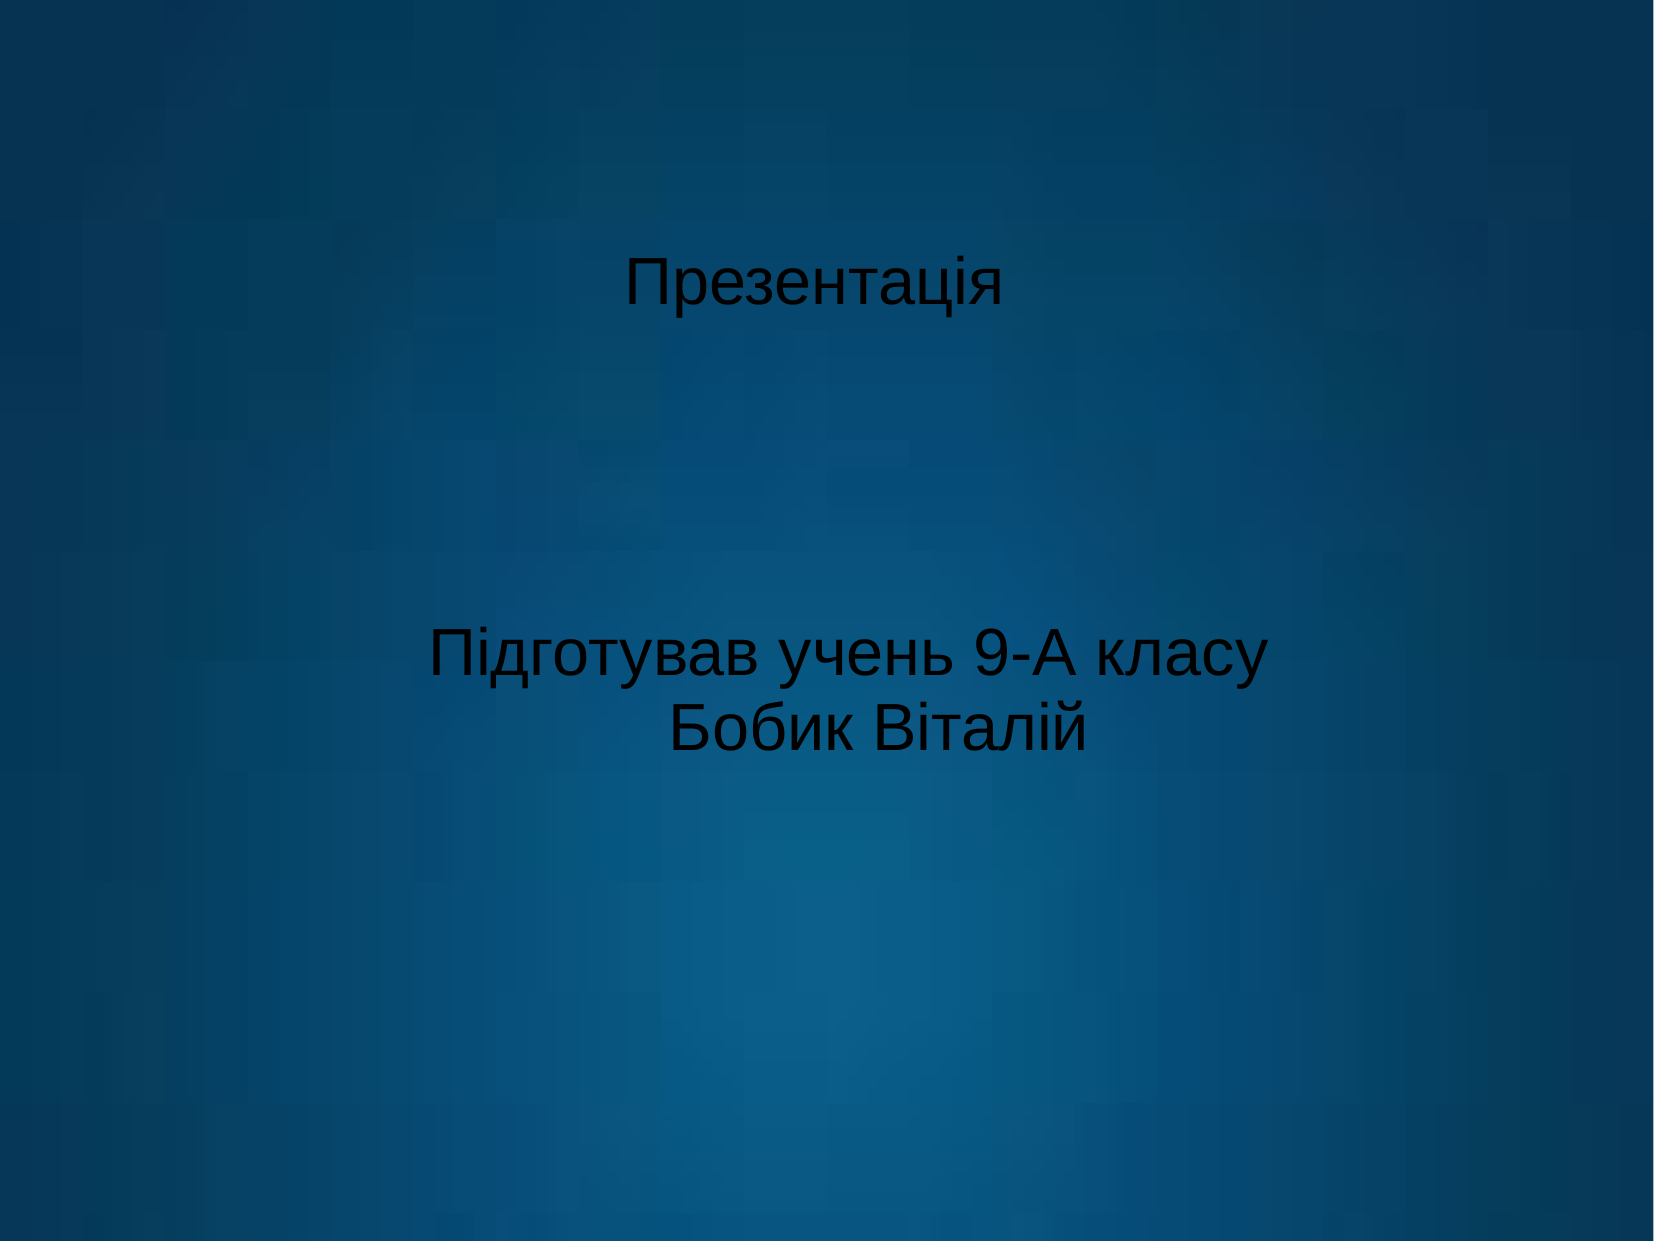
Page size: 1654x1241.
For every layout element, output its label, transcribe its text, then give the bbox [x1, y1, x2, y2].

text_box Підготував учень 9-А класу Бобик Віталій [413, 607, 1300, 857]
picture [0, 0, 1654, 1241]
text_box [442, 176, 1133, 325]
text_box Презентація [609, 236, 1241, 397]
